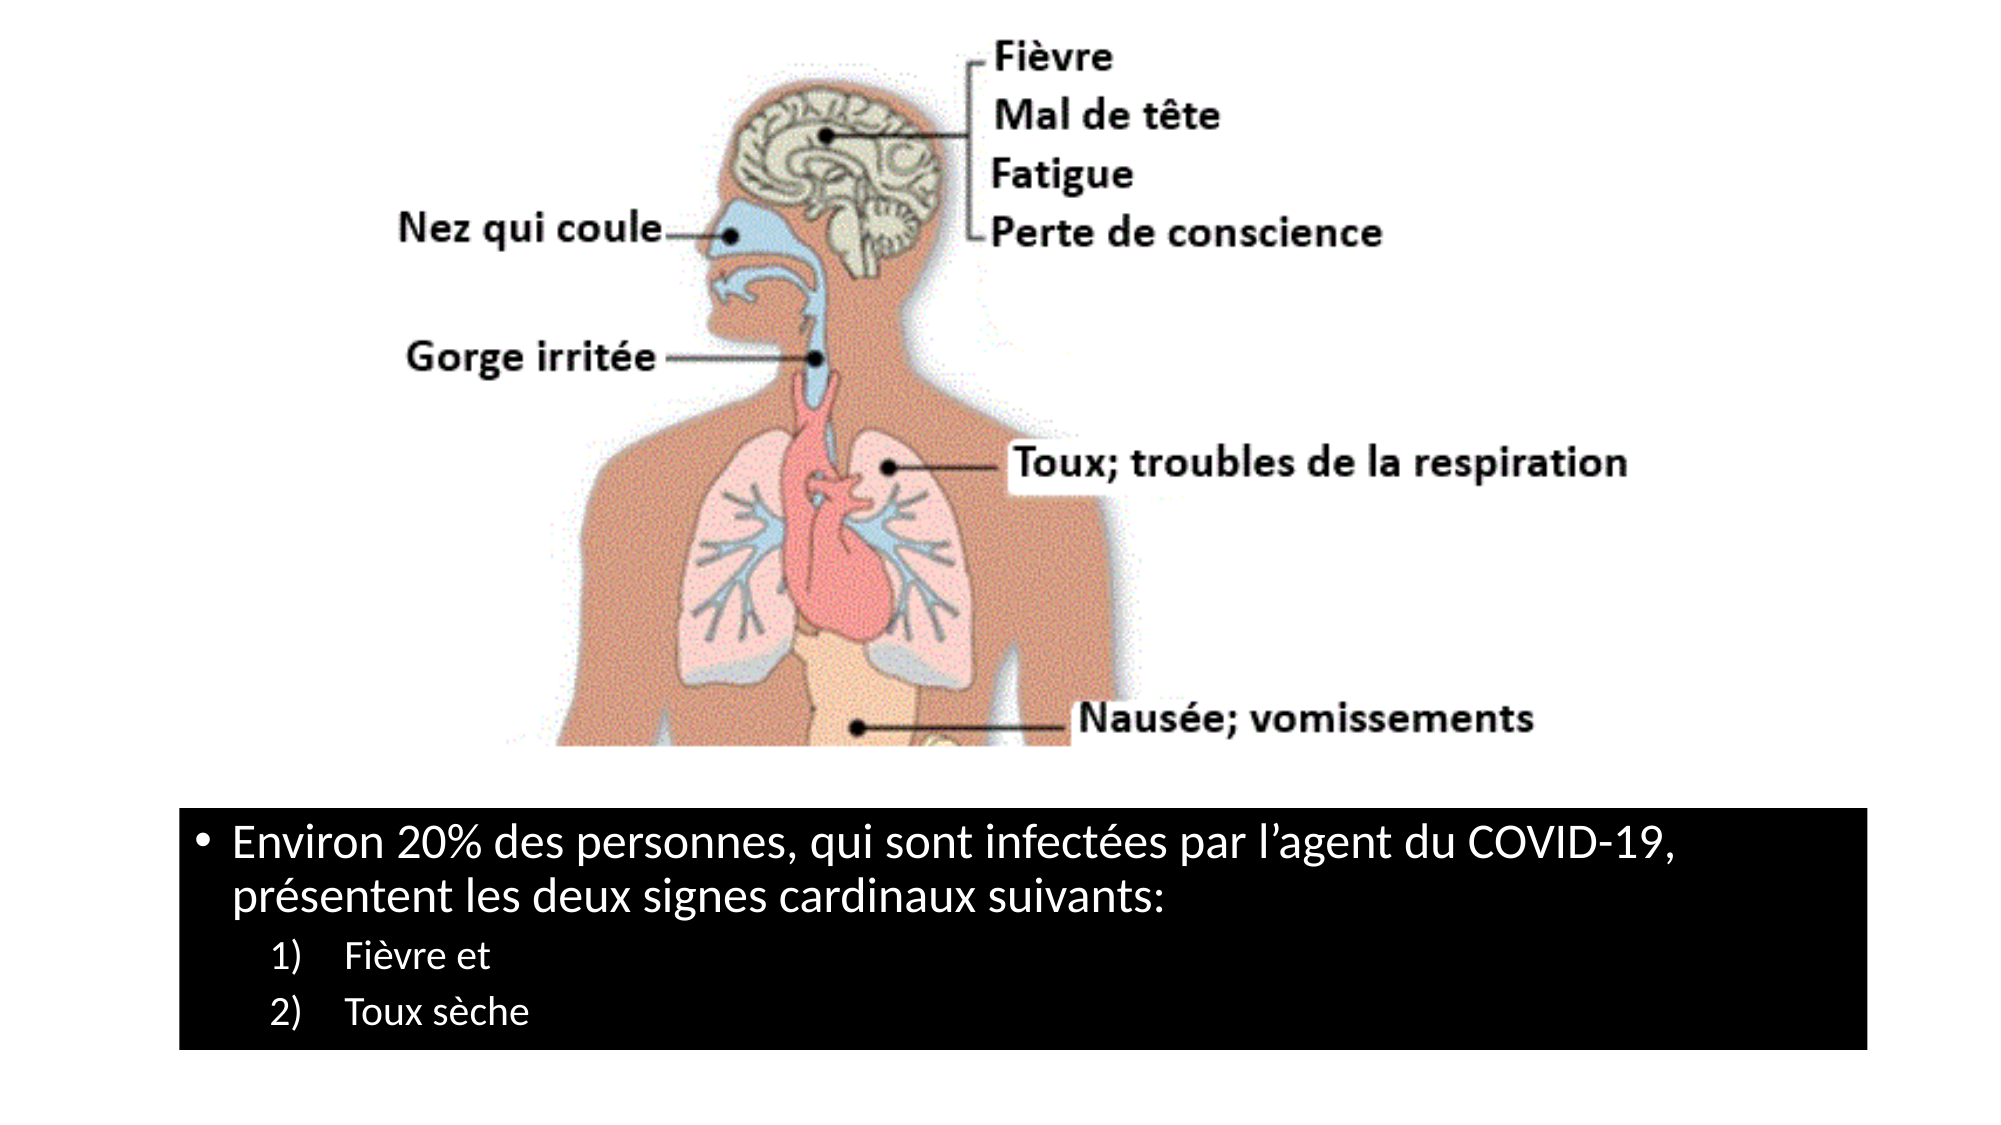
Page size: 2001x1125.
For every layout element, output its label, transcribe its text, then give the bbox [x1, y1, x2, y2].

picture [350, 15, 1660, 775]
list Environ 20% des personnes, qui sont infectées par l’agent du COVID-19, présentent les deux signes cardinaux suivants: Fièvre et Toux sèche [179, 808, 1868, 1050]
